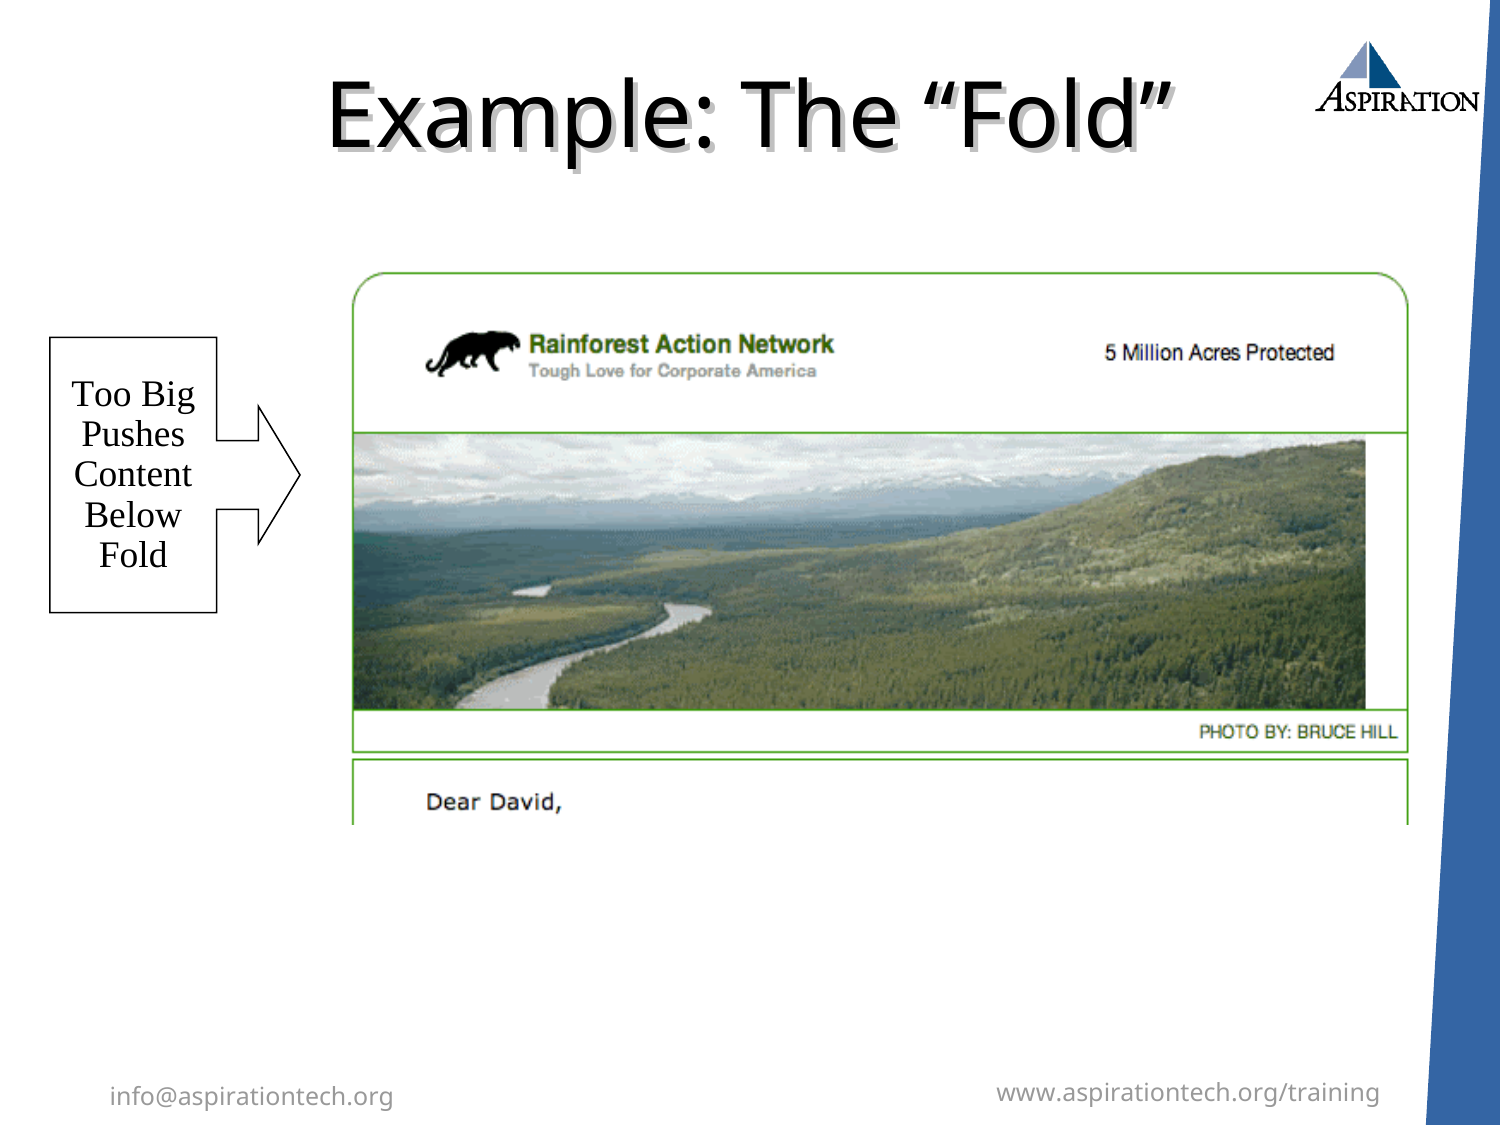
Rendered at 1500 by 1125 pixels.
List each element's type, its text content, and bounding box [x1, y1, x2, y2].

picture [337, 258, 1426, 826]
title Example: The “Fold” [49, 50, 1449, 167]
text_box Too Big Pushes Content Below Fold [49, 337, 301, 613]
picture [1315, 41, 1480, 120]
